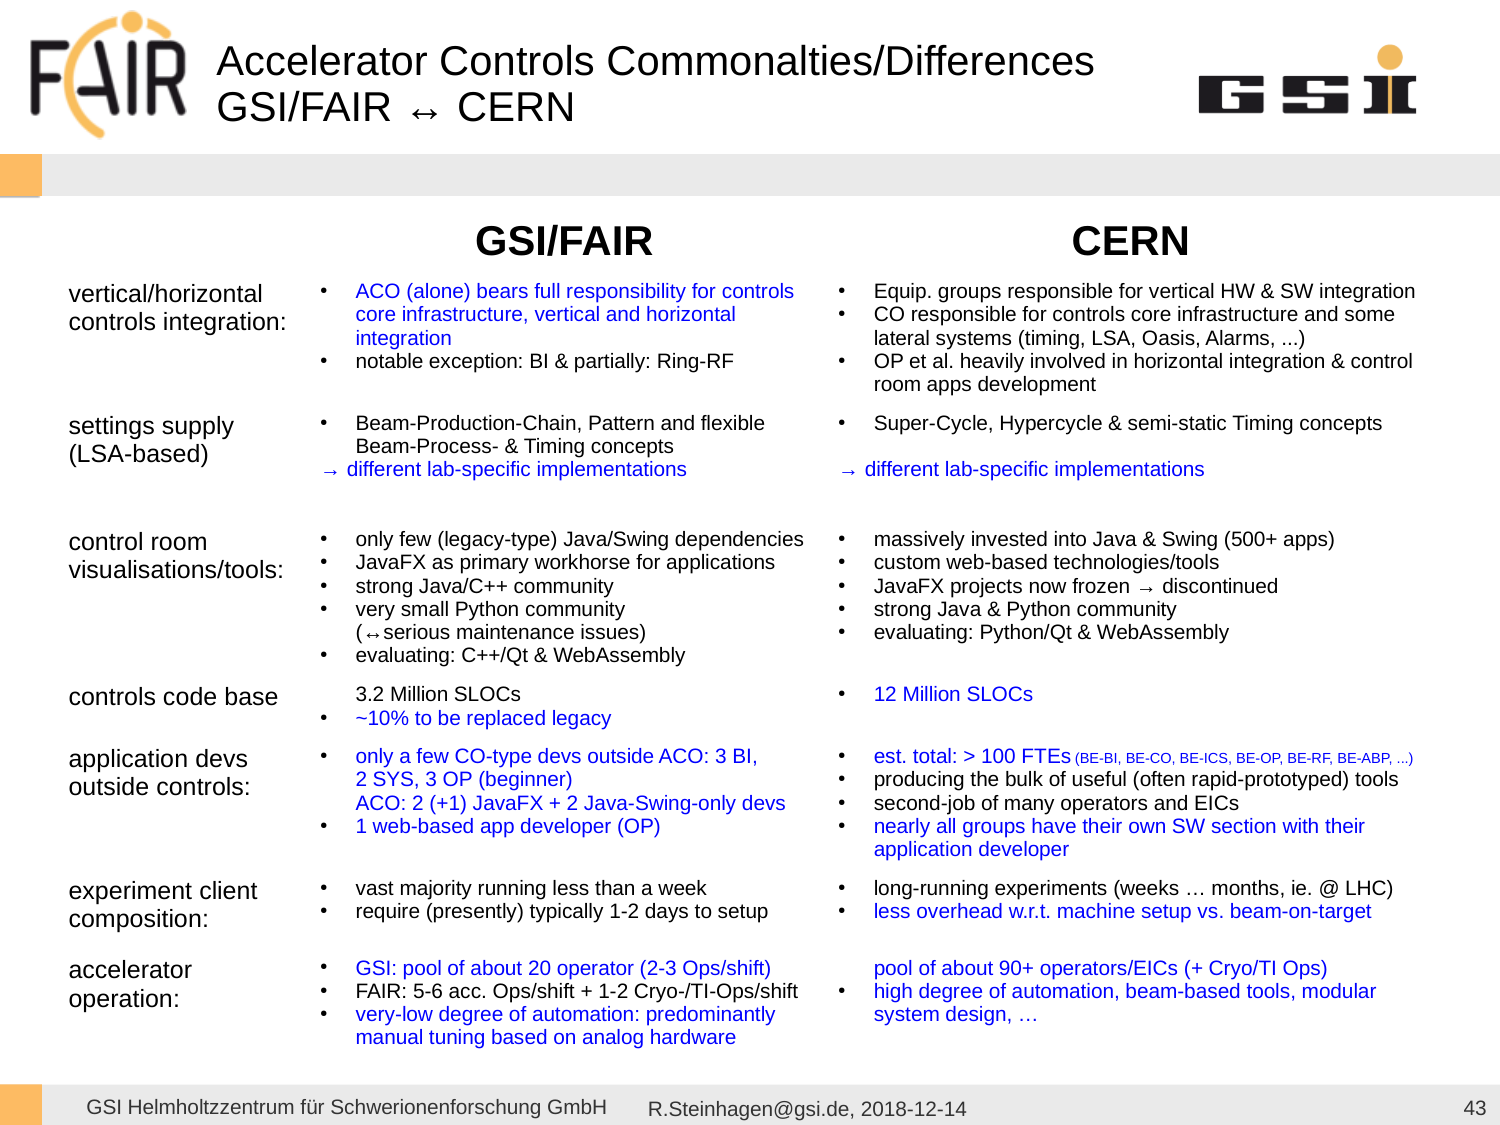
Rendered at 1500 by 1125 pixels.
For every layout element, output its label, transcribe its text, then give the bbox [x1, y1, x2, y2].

table_header GSI/FAIR [306, 211, 823, 272]
table_cell vast majority running less than a week require (presently) typically 1-2 days to setup [306, 870, 823, 948]
picture [1197, 42, 1419, 117]
table_cell settings supply (LSA-based) [55, 405, 305, 520]
table_cell pool of about 90+ operators/EICs (+ Cryo/TI Ops) high degree of automation, beam-based tools, modular system design, … [824, 949, 1438, 1065]
table_cell accelerator operation: [55, 949, 305, 1065]
table_cell GSI: pool of about 20 operator (2-3 Ops/shift) FAIR: 5-6 acc. Ops/shift + 1-2 Cryo-/TI-Ops/shift very-low degree of automation: predominantly manual tuning based on analog hardware [306, 949, 823, 1065]
table_cell control room visualisations/tools: [55, 521, 305, 675]
table_cell vertical/horizontal controls integration: [55, 273, 305, 404]
table_cell long-running experiments (weeks … months, ie. @ LHC) less overhead w.r.t. machine setup vs. beam-on-target [824, 870, 1438, 948]
table_cell Super-Cycle, Hypercycle & semi-static Timing concepts → different lab-specific implementations [824, 405, 1438, 520]
title Accelerator Controls Commonalties/Differences GSI/FAIR ↔ CERN [216, 20, 1109, 147]
table_cell massively invested into Java & Swing (500+ apps) custom web-based technologies/tools JavaFX projects now frozen → discontinued strong Java & Python community evaluating: Python/Qt & WebAssembly [824, 521, 1438, 675]
table_header CERN [824, 211, 1438, 272]
table_cell experiment client composition: [55, 870, 305, 948]
table_cell application devs outside controls: [55, 738, 305, 869]
table_cell only a few CO-type devs outside ACO: 3 BI, 2 SYS, 3 OP (beginner) ACO: 2 (+1) JavaFX + 2 Java-Swing-only devs 1 web-based app developer (OP) [306, 738, 823, 869]
table_cell controls code base [55, 676, 305, 737]
table_cell est. total: > 100 FTEs (BE-BI, BE-CO, BE-ICS, BE-OP, BE-RF, BE-ABP, ...) producing the bulk of useful (often rapid-prototyped) tools second-job of many operators and EICs nearly all groups have their own SW section with their application developer [824, 738, 1438, 869]
table_cell Equip. groups responsible for vertical HW & SW integration CO responsible for controls core infrastructure and some lateral systems (timing, LSA, Oasis, Alarms, ...) OP et al. heavily involved in horizontal integration & control room apps development [824, 273, 1438, 404]
table_cell 12 Million SLOCs [824, 676, 1438, 737]
table_header [55, 211, 305, 272]
picture [30, 9, 187, 141]
table_cell 3.2 Million SLOCs ~10% to be replaced legacy [306, 676, 823, 737]
table_cell ACO (alone) bears full responsibility for controls core infrastructure, vertical and horizontal integration notable exception: BI & partially: Ring-RF [306, 273, 823, 404]
table_cell only few (legacy-type) Java/Swing dependencies JavaFX as primary workhorse for applications strong Java/C++ community very small Python community (↔serious maintenance issues) evaluating: C++/Qt & WebAssembly [306, 521, 823, 675]
table_cell Beam-Production-Chain, Pattern and flexible Beam-Process- & Timing concepts → different lab-specific implementations [306, 405, 823, 520]
